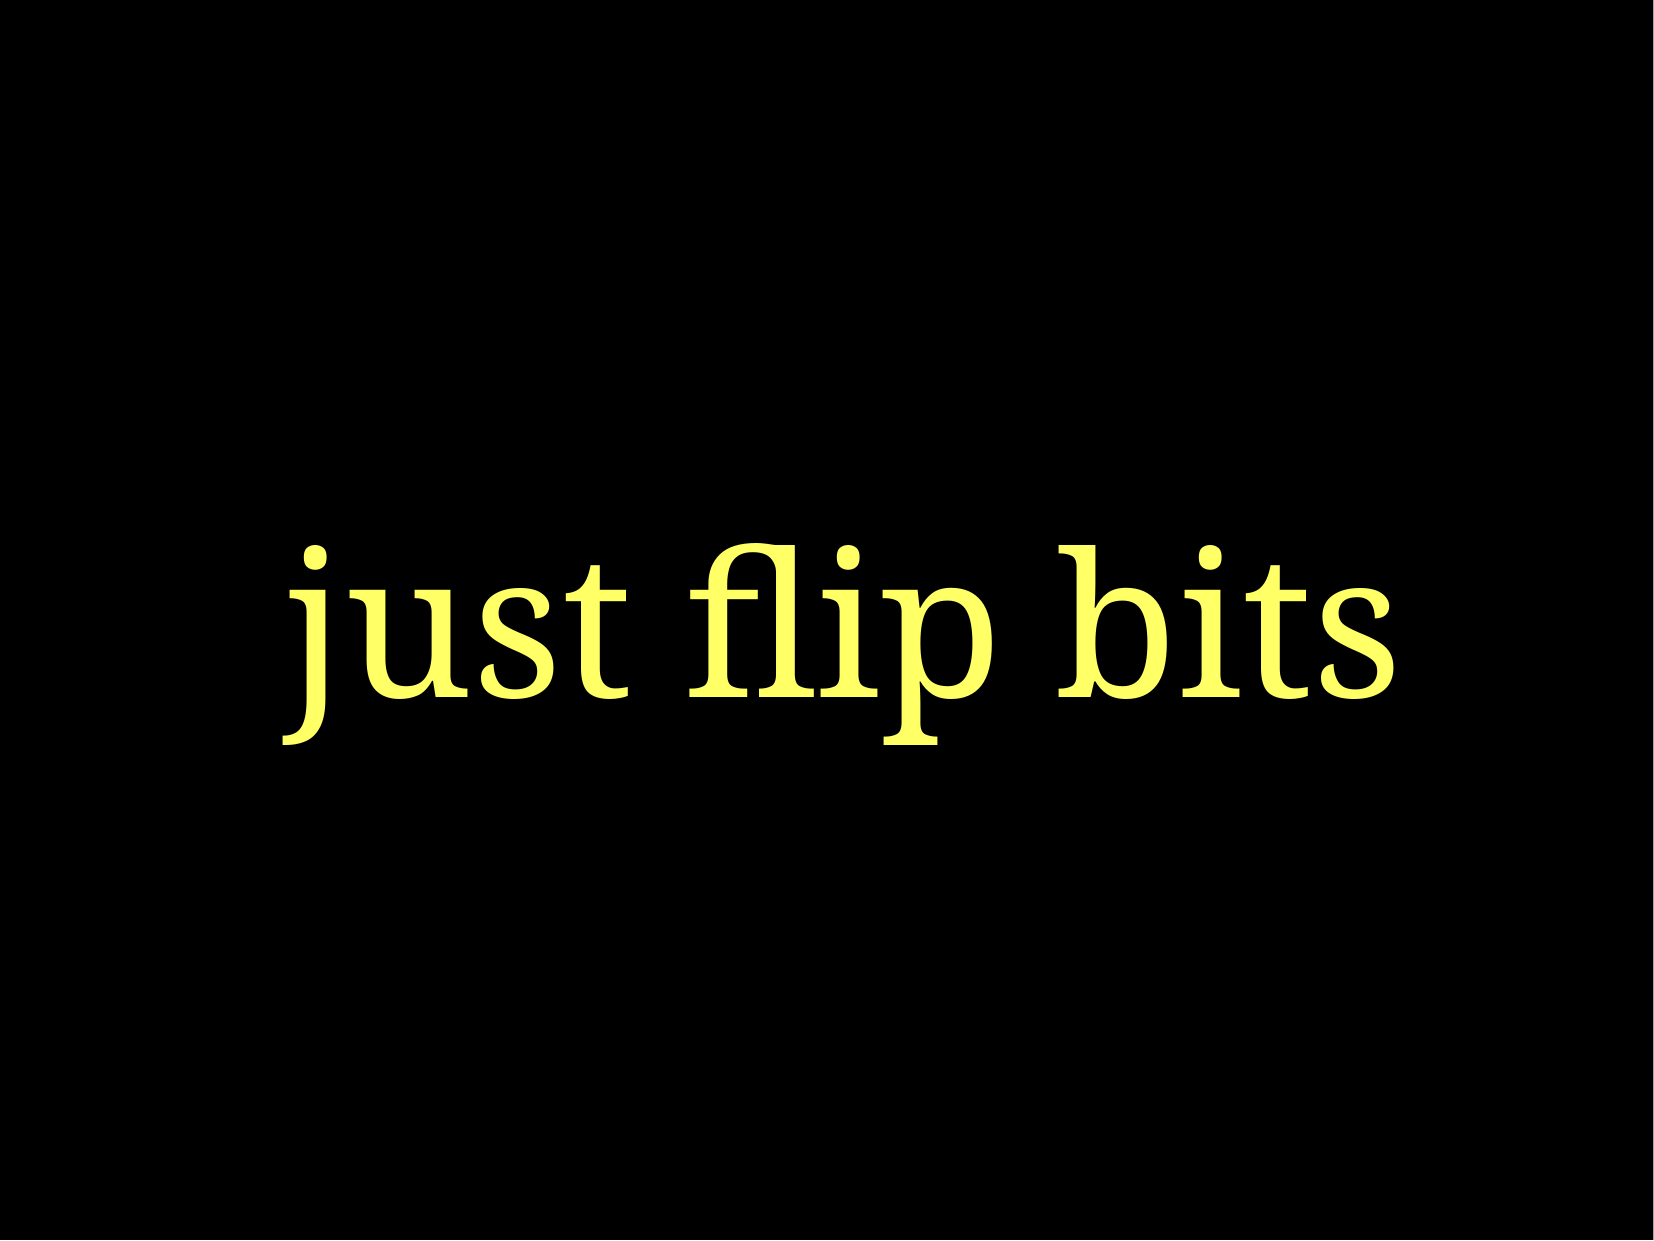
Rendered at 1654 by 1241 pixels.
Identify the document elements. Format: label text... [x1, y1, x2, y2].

subtitle just flip bits [0, 448, 1654, 792]
